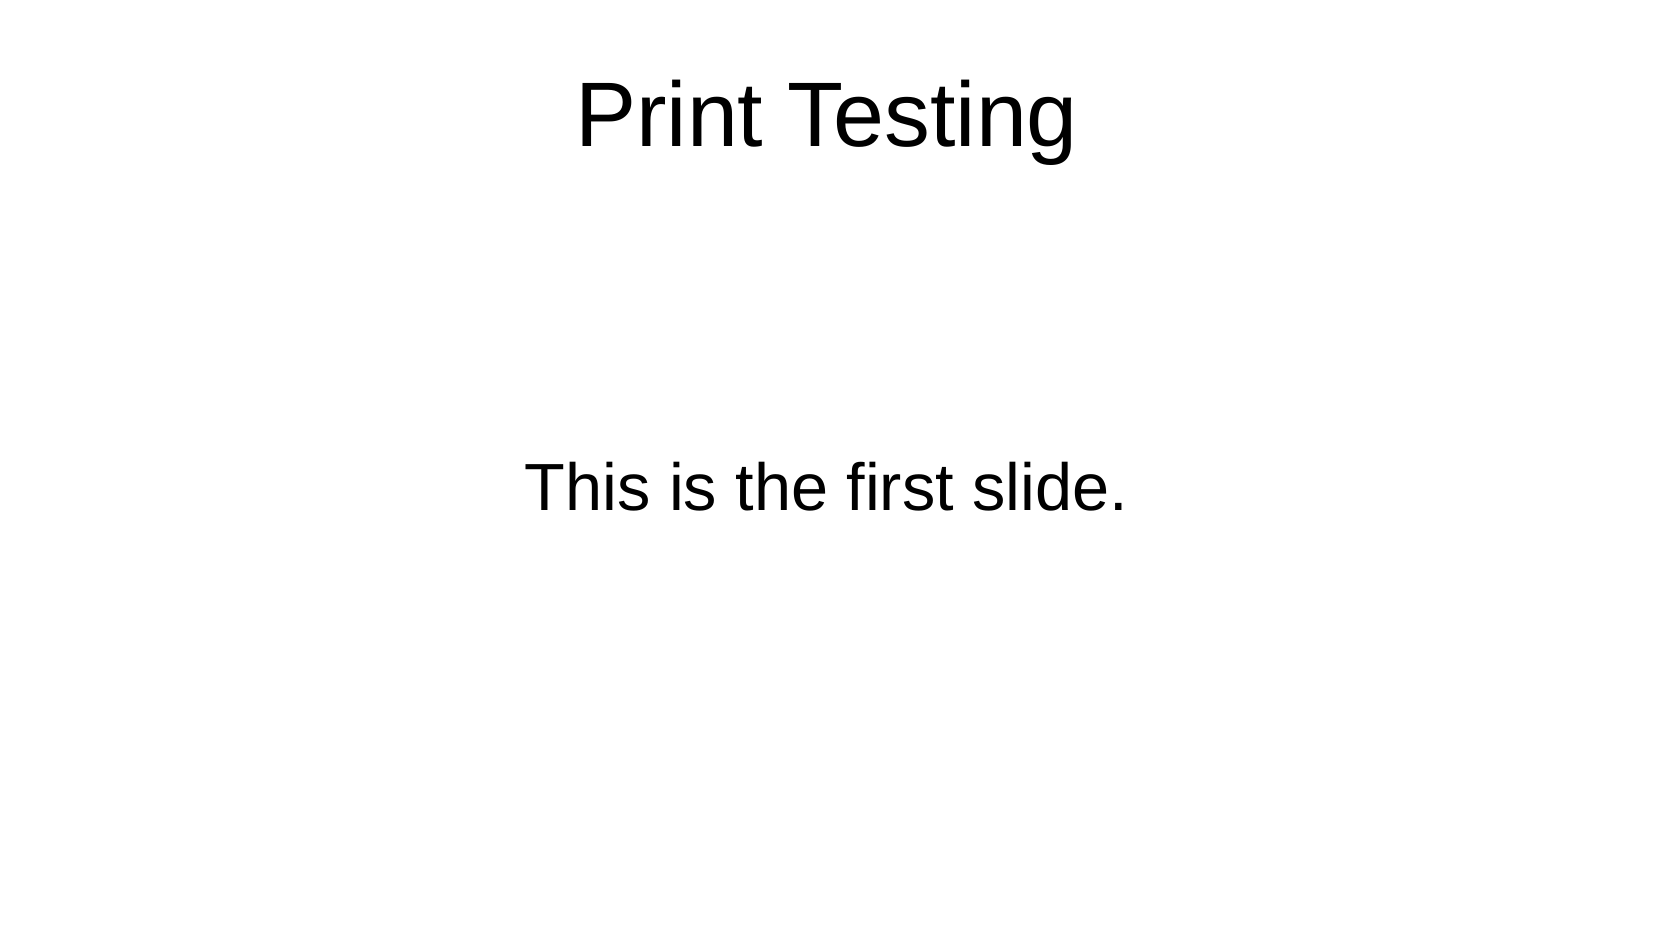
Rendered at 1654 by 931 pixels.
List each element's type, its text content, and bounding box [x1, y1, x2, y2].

subtitle This is the first slide. [82, 217, 1571, 758]
title Print Testing [82, 37, 1571, 193]
